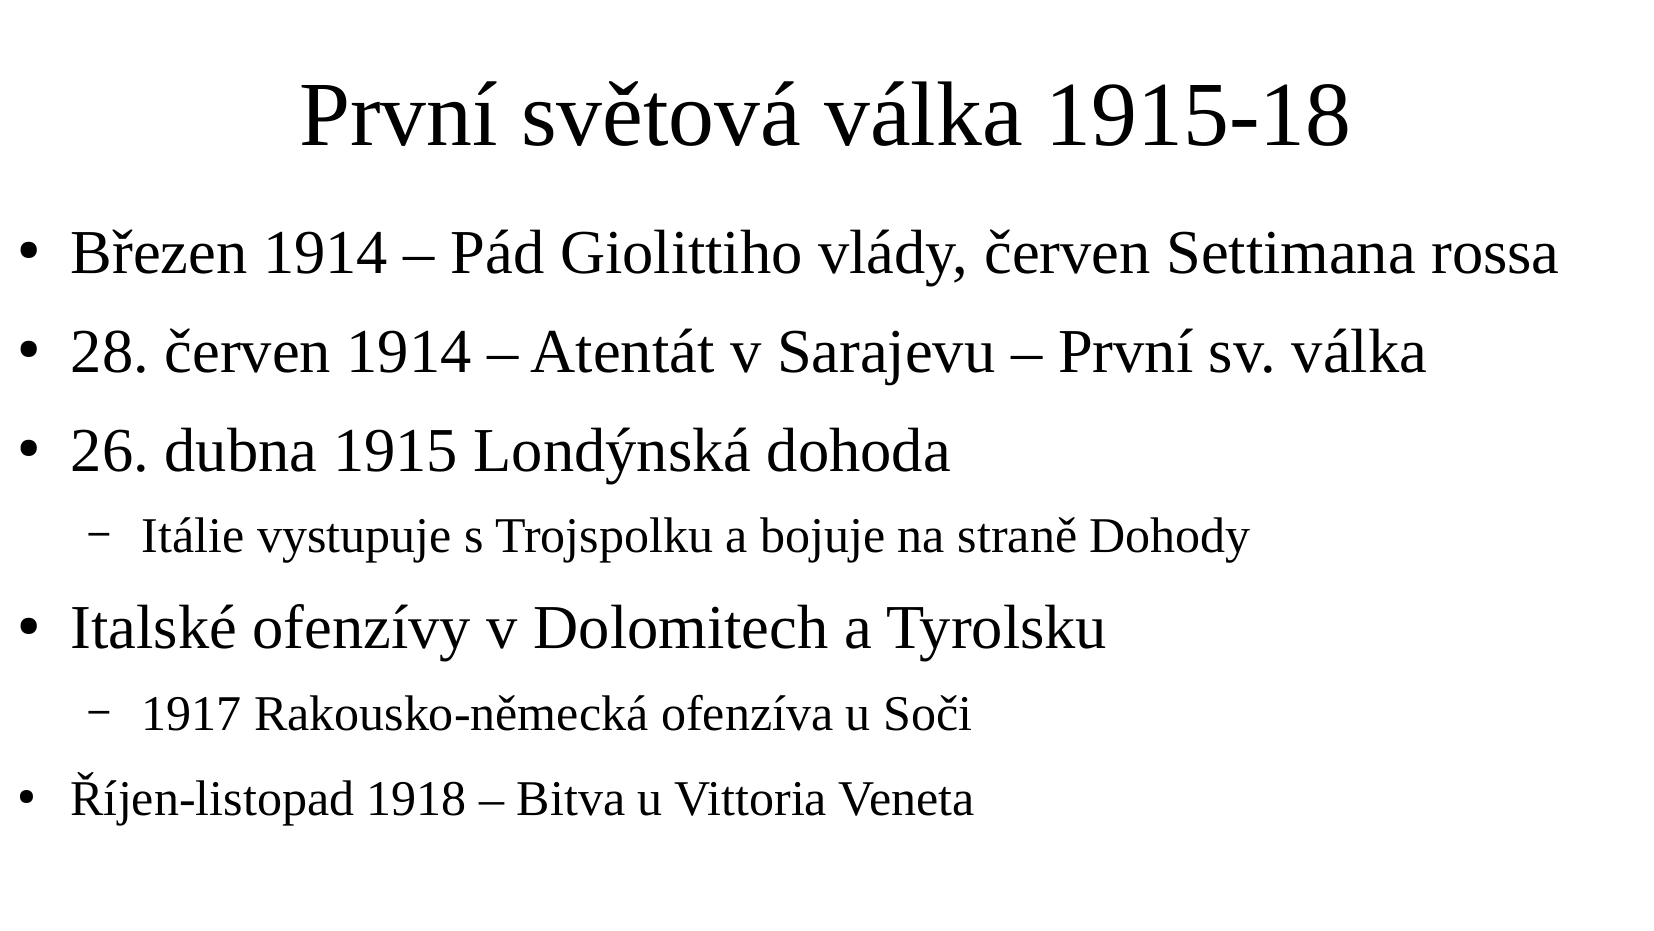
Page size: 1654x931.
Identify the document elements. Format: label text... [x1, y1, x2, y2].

list Březen 1914 – Pád Giolittiho vlády, červen Settimana rossa 28. červen 1914 – Atentát v Sarajevu – První sv. válka 26. dubna 1915 Londýnská dohoda Itálie vystupuje s Trojspolku a bojuje na straně Dohody Italské ofenzívy v Dolomitech a Tyrolsku 1917 Rakousko-německá ofenzíva u Soči Říjen-listopad 1918 – Bitva u Vittoria Veneta [0, 217, 1651, 931]
title První světová válka 1915-18 [82, 37, 1571, 193]
